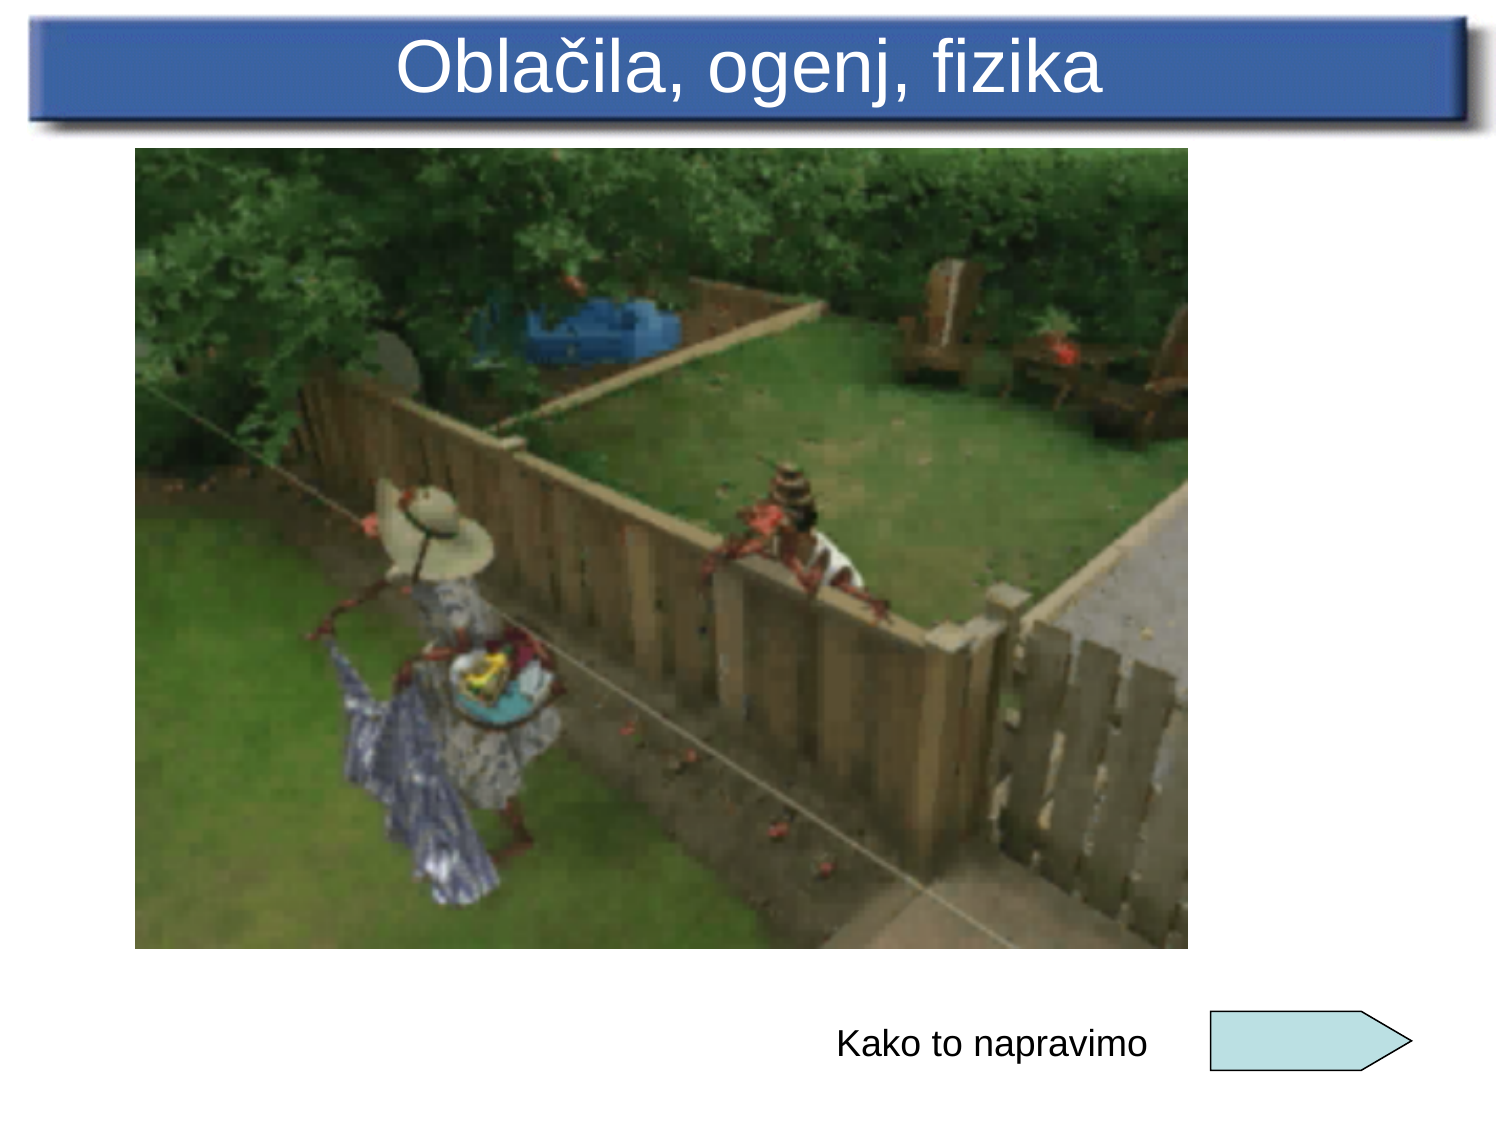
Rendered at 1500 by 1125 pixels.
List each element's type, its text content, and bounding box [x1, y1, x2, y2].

picture [27, 13, 1496, 141]
title Oblačila, ogenj, fizika [75, 0, 1426, 126]
picture [135, 148, 1188, 949]
text_box [1210, 1011, 1412, 1071]
text_box Kako to napravimo [821, 1011, 1163, 1072]
